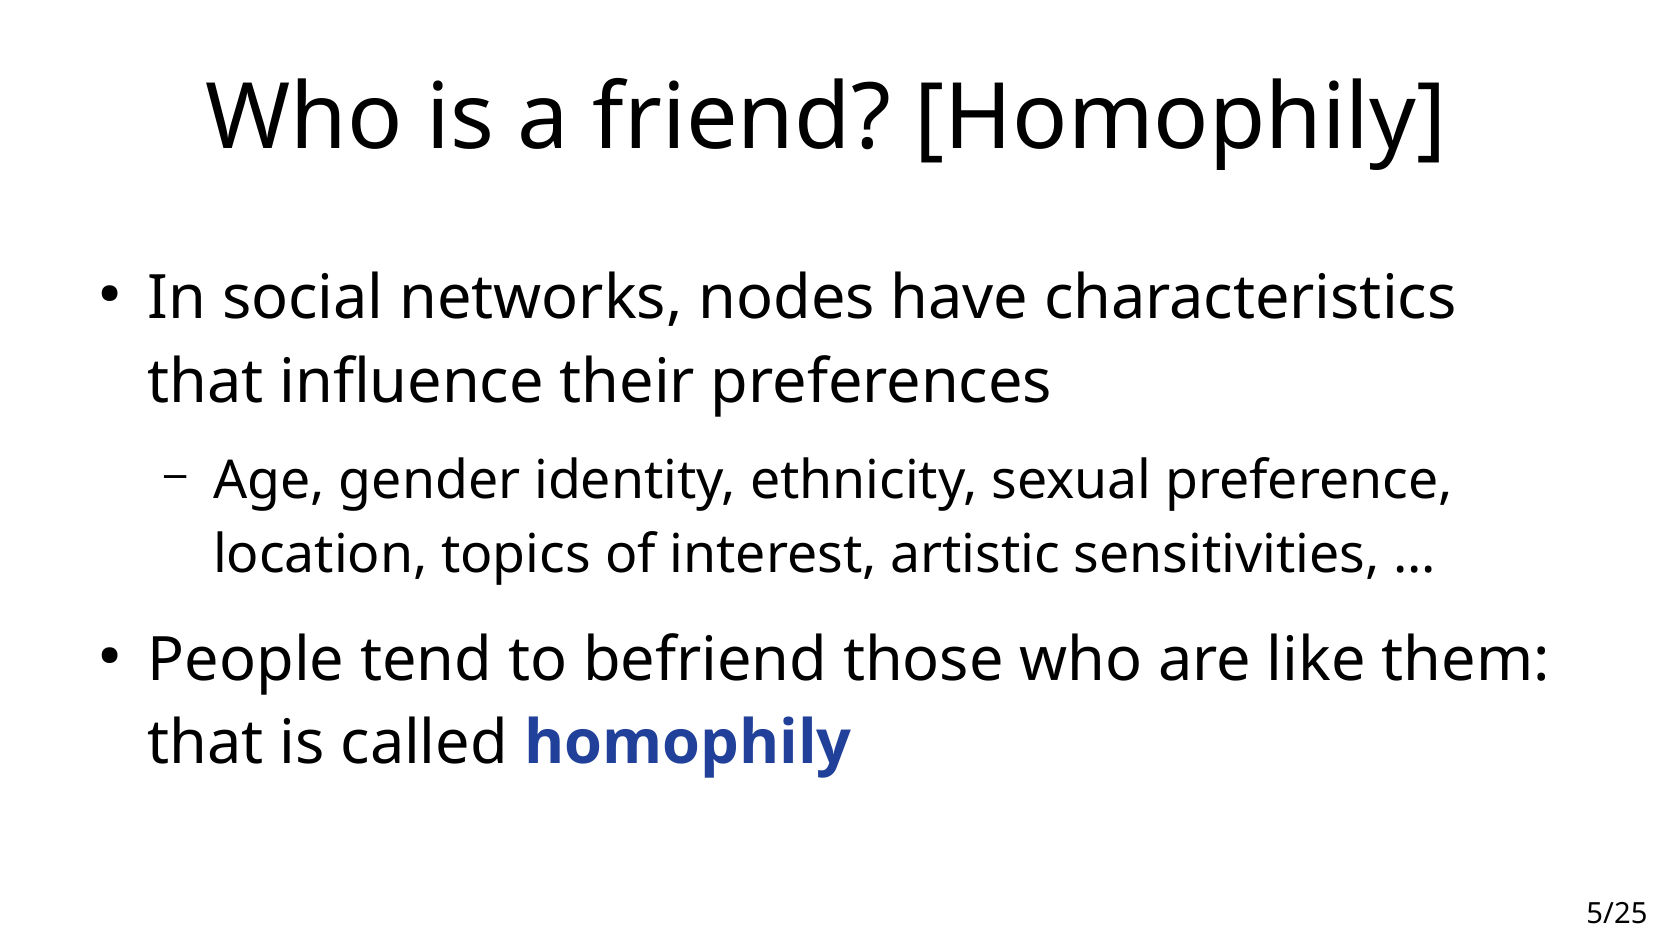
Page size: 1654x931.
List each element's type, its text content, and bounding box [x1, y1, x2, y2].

list In social networks, nodes have characteristics that influence their preferences Age, gender identity, ethnicity, sexual preference, location, topics of interest, artistic sensitivities, … People tend to befriend those who are like them: that is called homophily [82, 253, 1571, 886]
title Who is a friend? [Homophily] [82, 1, 1571, 226]
